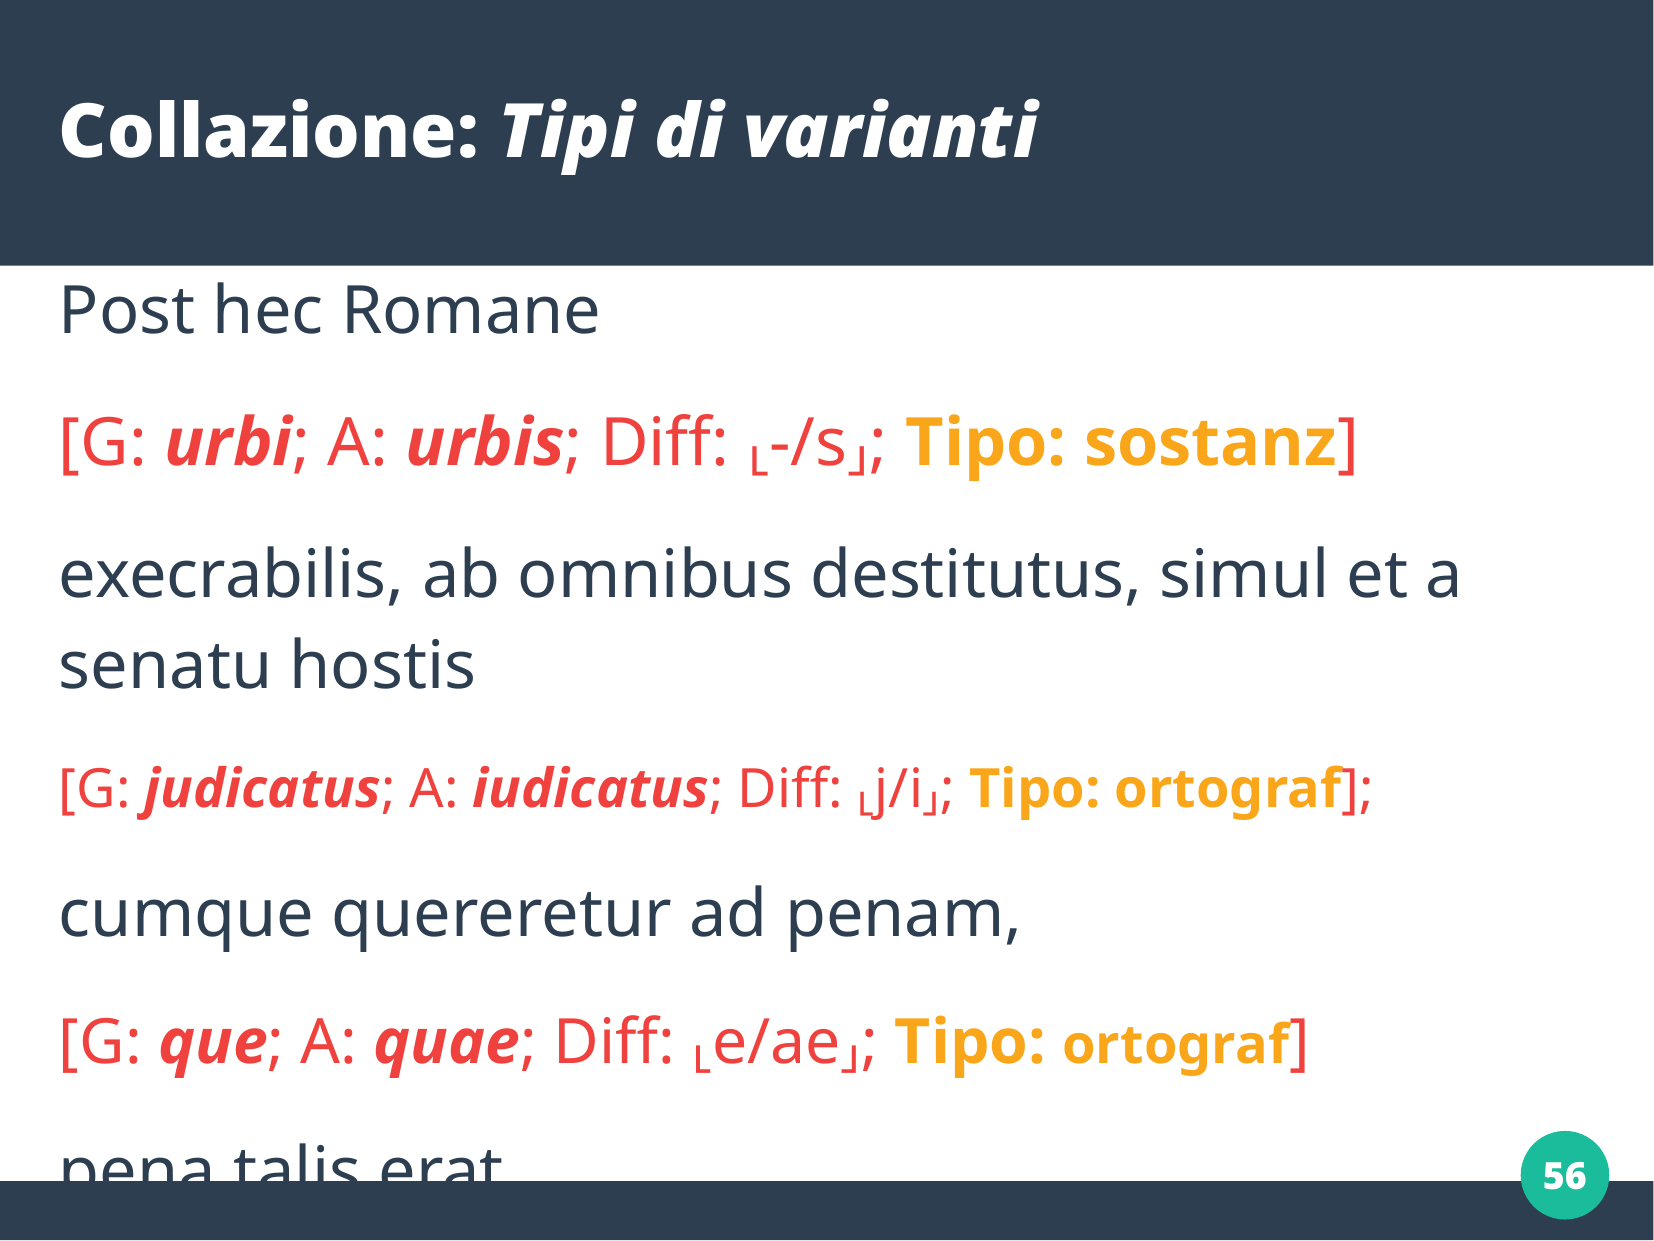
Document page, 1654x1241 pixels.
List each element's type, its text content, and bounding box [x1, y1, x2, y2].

title Collazione: Tipi di varianti [59, 49, 1595, 207]
subtitle Post hec Romane [G: urbi; A: urbis; Diff: ⸤-/s⸥; Tipo: sostanz] execrabilis, ab omnibus destitutus, simul et a senatu hostis [G: judicatus; A: iudicatus; Diff: ⸤j/i⸥; Tipo: ortograf]; cumque quereretur ad penam, [G: que; A: quae; Diff: ⸤e/ae⸥; Tipo: ortograf] pena talis erat... [59, 312, 1595, 1164]
